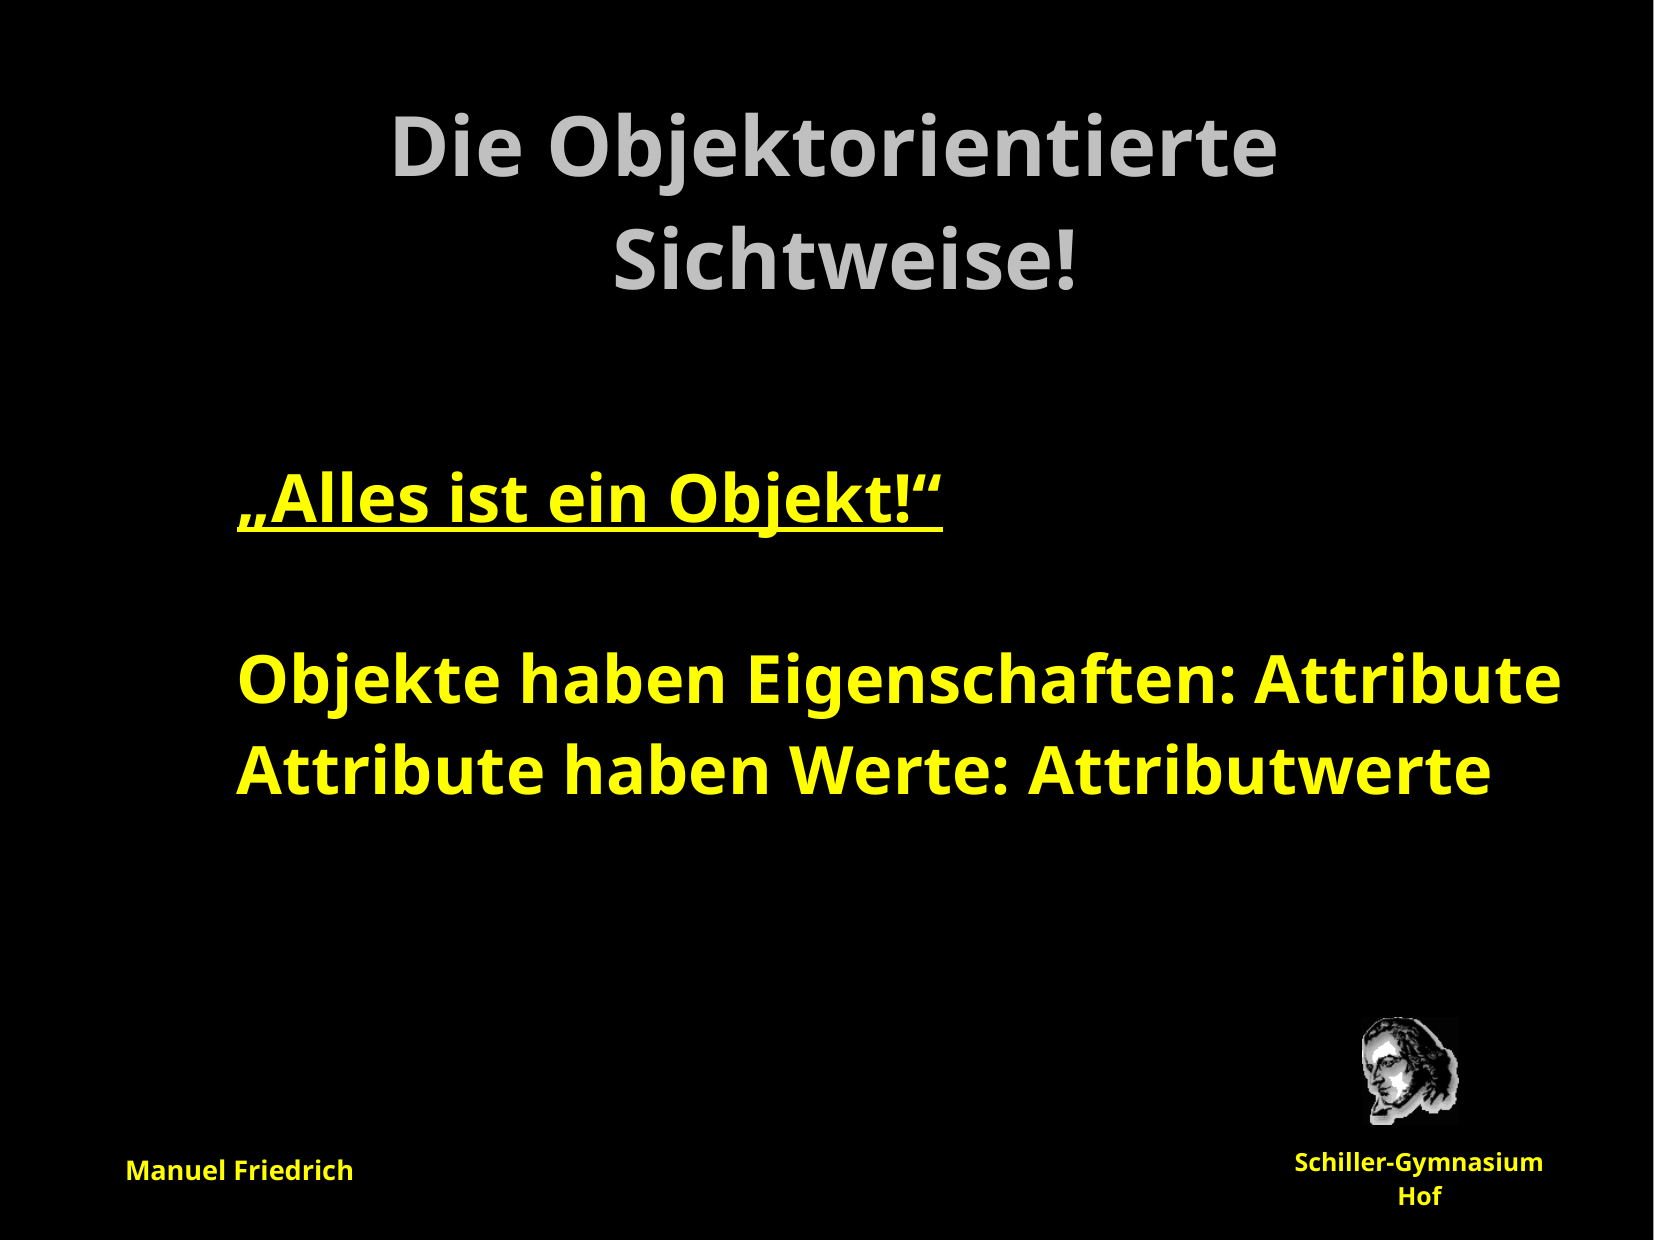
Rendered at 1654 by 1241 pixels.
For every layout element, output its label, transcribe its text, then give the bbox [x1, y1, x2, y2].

text_box „Alles ist ein Objekt!“ Objekte haben Eigenschaften: Attribute Attribute haben Werte: Attributwerte [236, 450, 1573, 852]
text_box Schiller-Gymnasium Hof [1294, 1145, 1549, 1206]
picture [1362, 1017, 1459, 1125]
text_box Die Objektorientierte Sichtweise! [388, 87, 1311, 288]
text_box Manuel Friedrich [124, 1151, 357, 1185]
